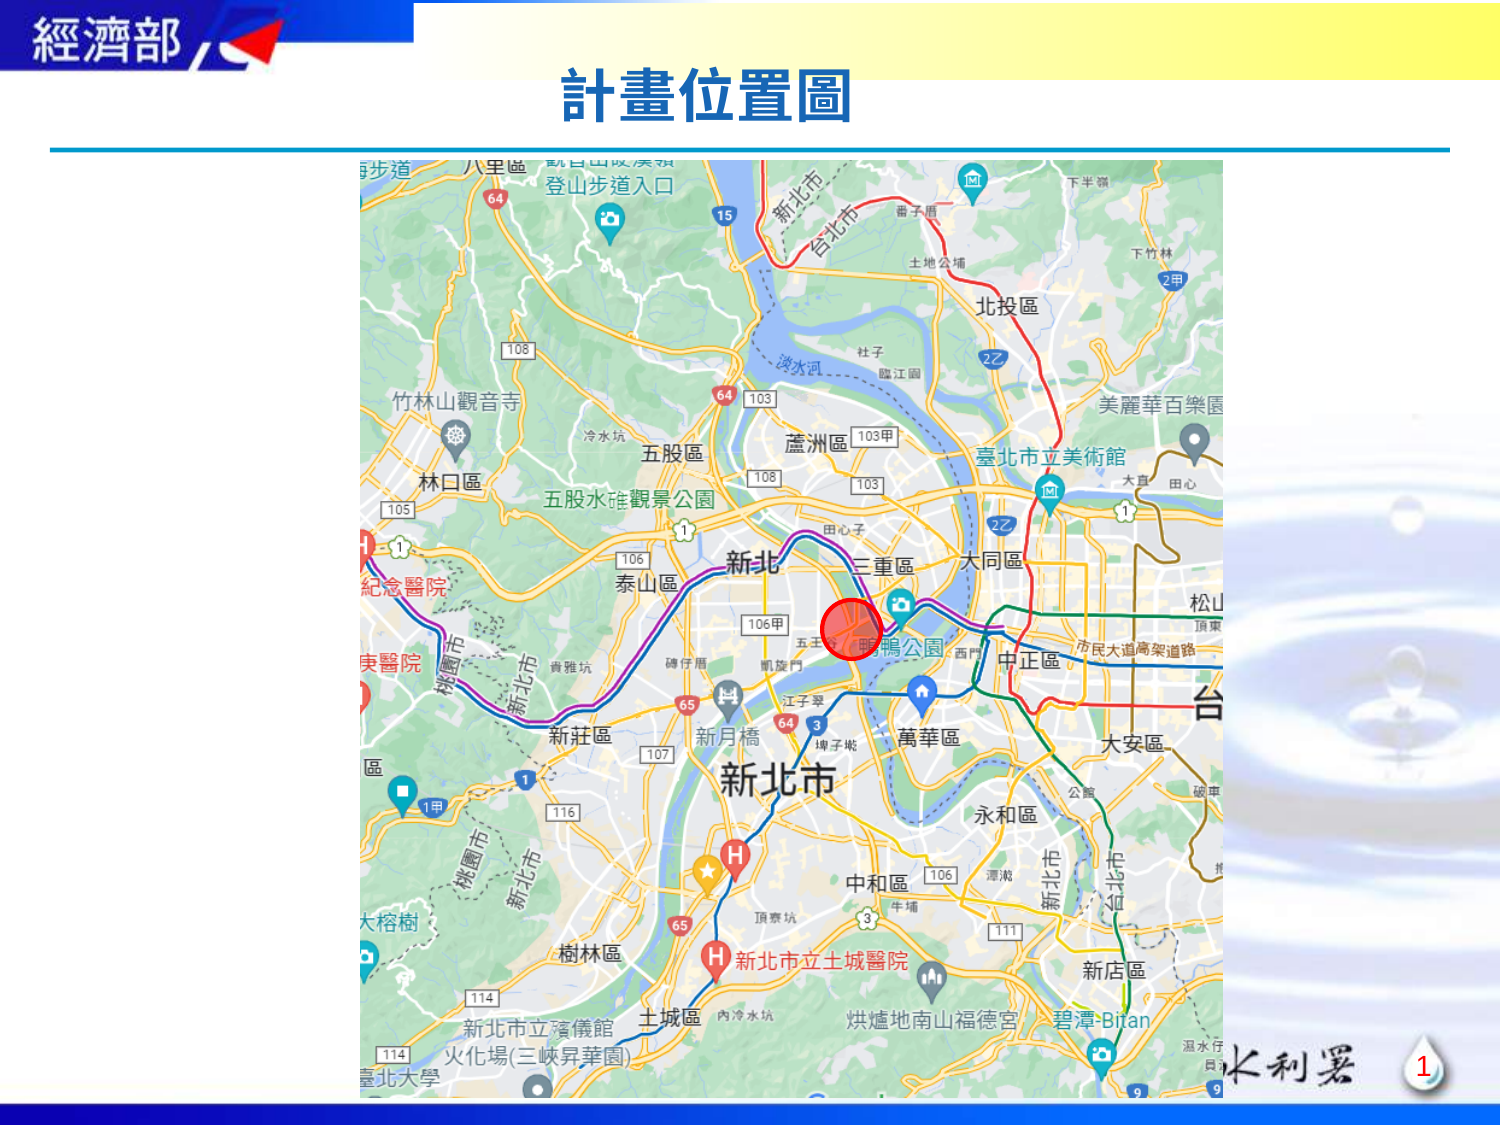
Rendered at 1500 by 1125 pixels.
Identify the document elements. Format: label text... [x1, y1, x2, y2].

text_box [822, 599, 882, 659]
slide_number <編號> [1223, 1011, 1447, 1090]
picture [0, 0, 1500, 1125]
text_box 計畫位置圖 [544, 34, 899, 154]
